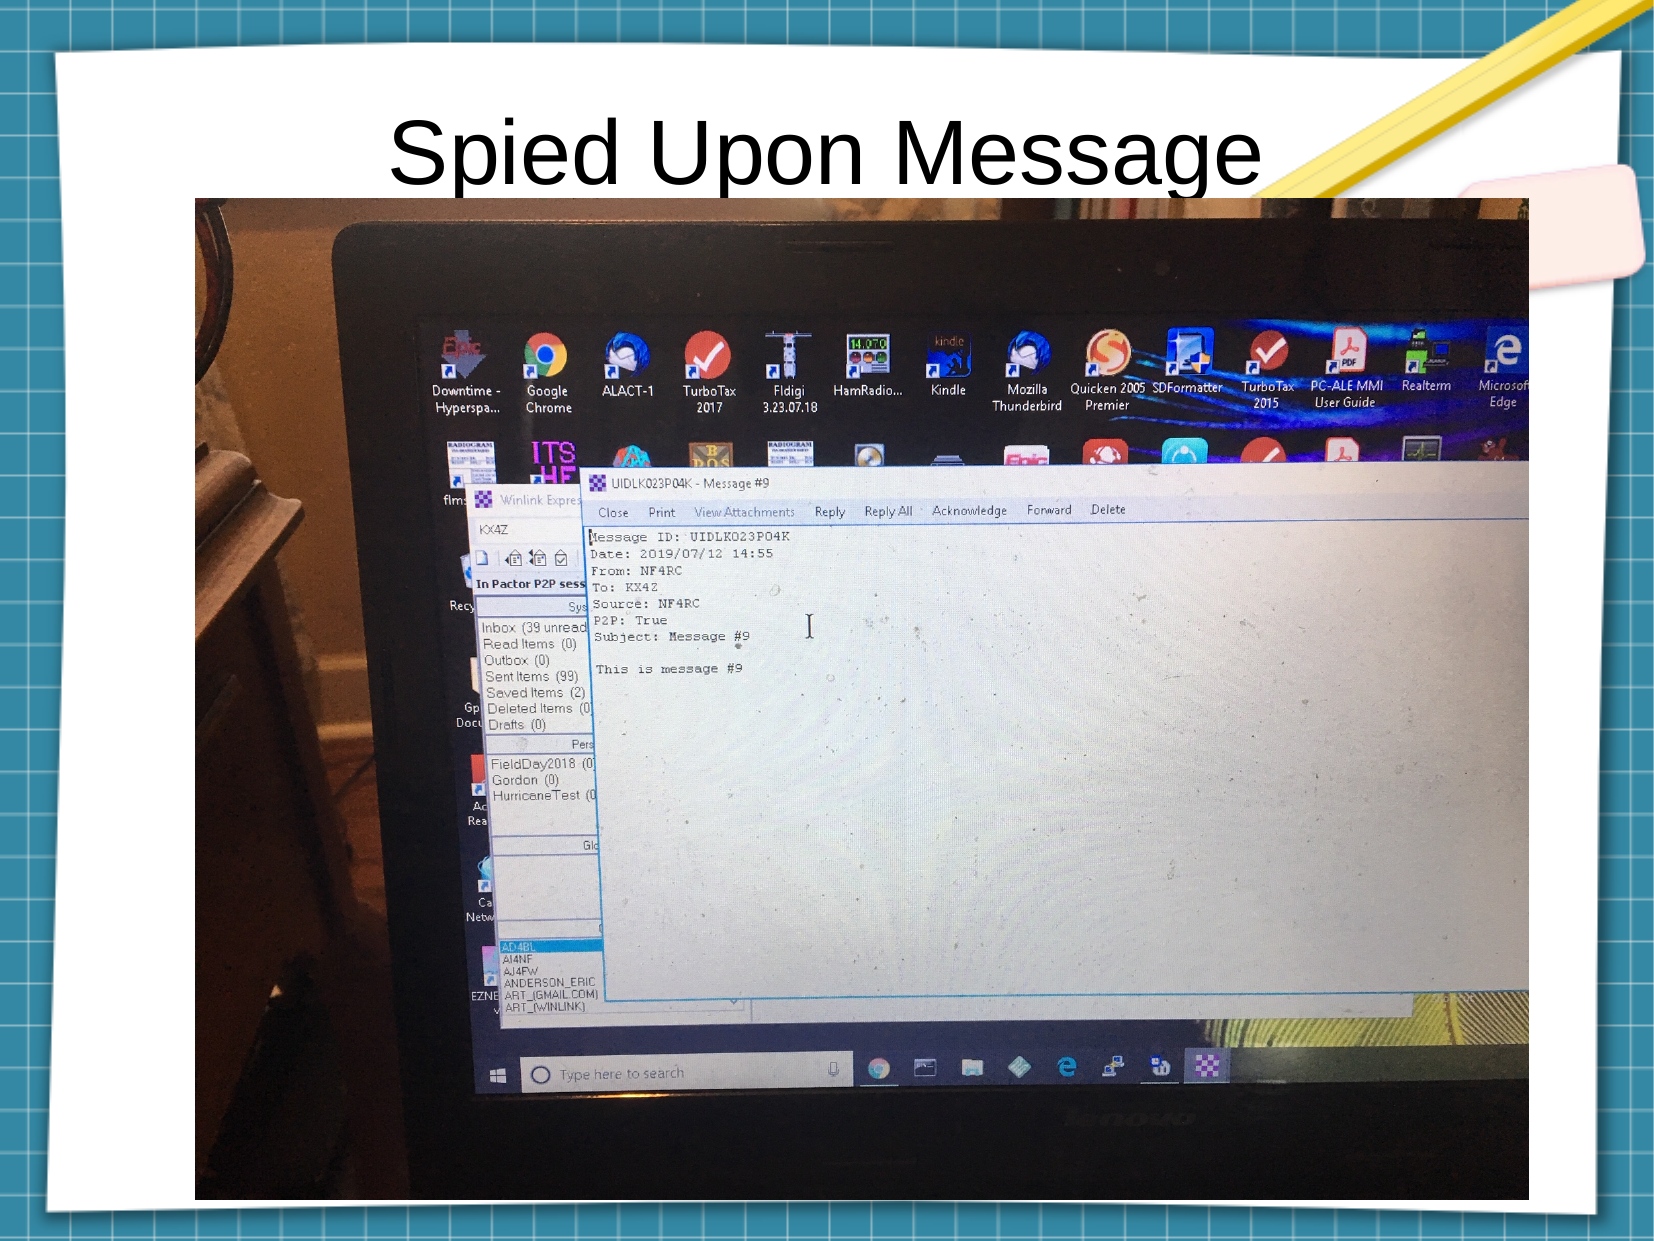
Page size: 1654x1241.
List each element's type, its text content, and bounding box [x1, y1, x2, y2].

picture [0, 0, 1654, 1241]
title Spied Upon Message [82, 49, 1571, 257]
